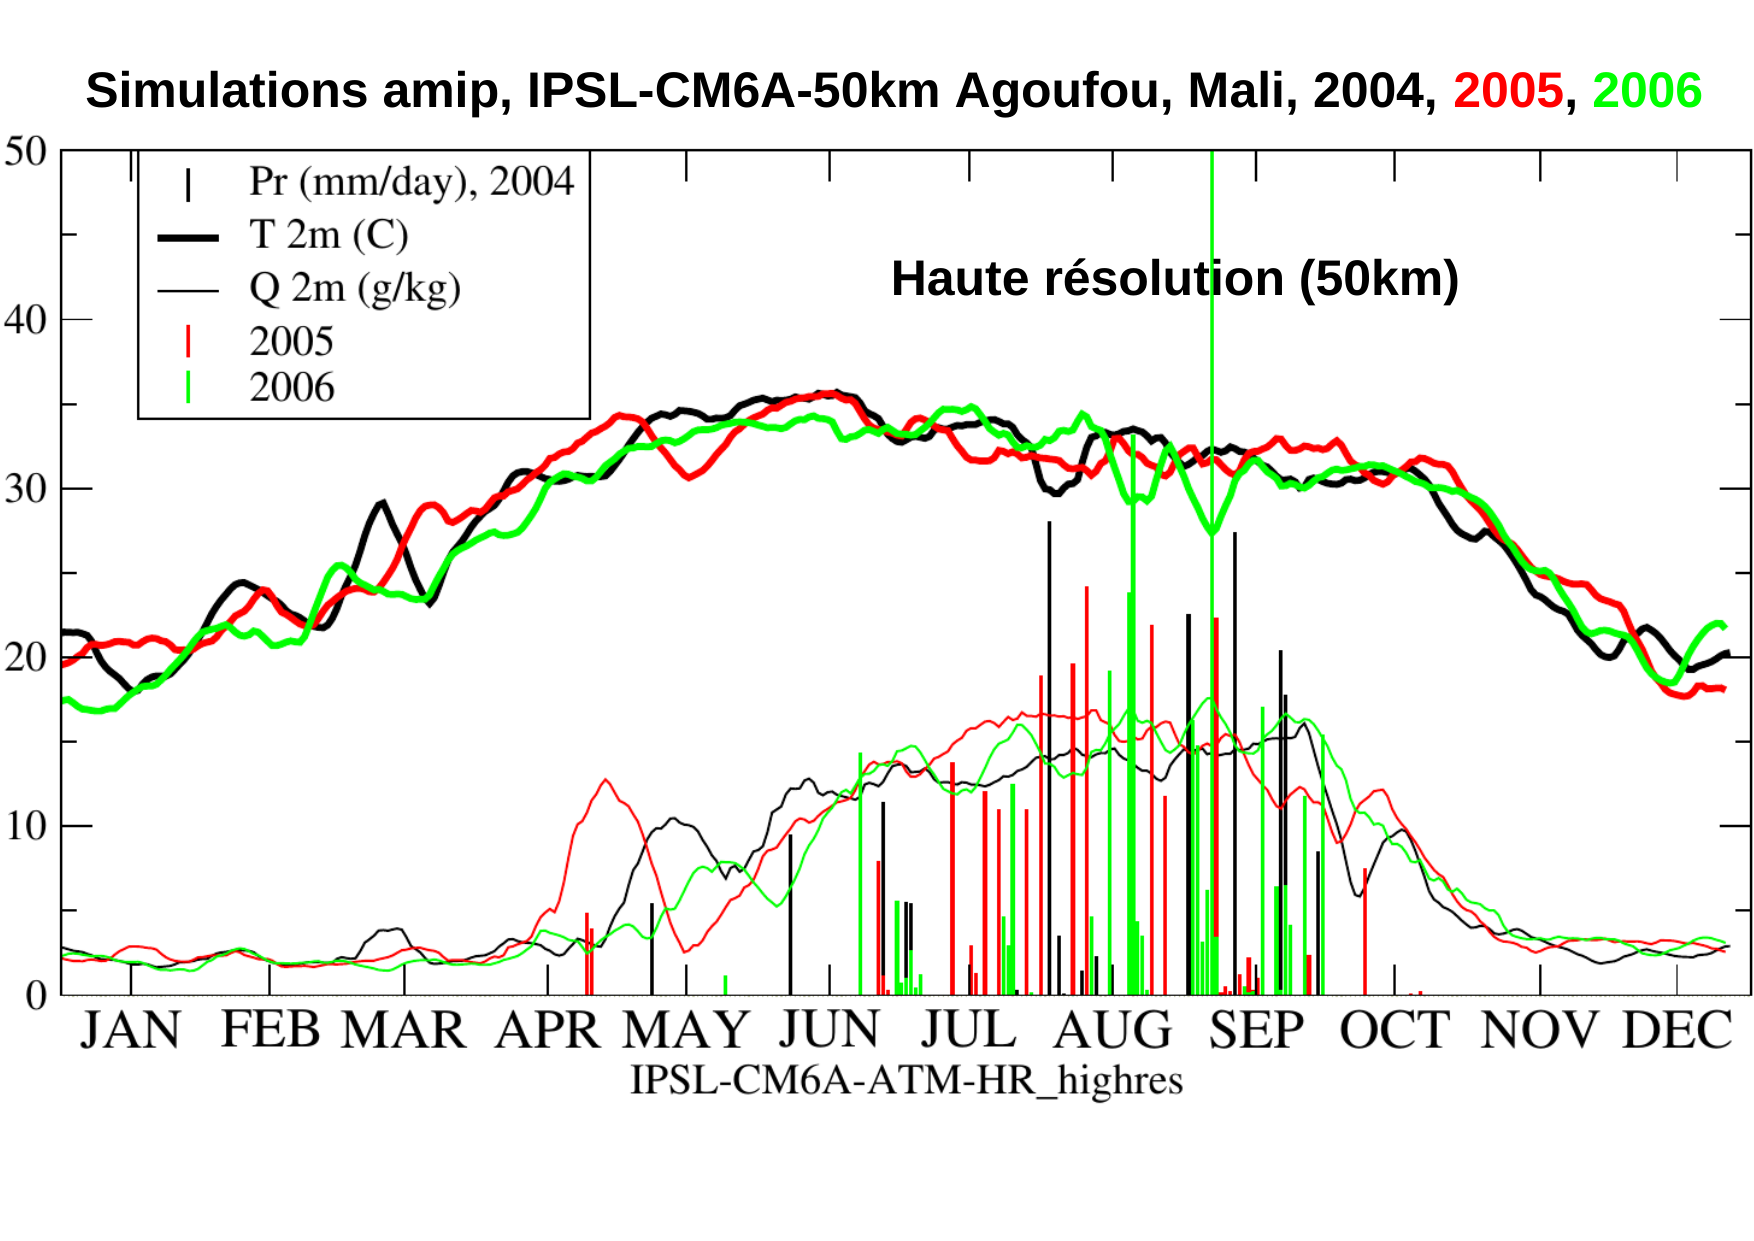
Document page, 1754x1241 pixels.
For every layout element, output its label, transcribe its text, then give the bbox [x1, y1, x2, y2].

text_box Simulations amip, IPSL-CM6A-50km Agoufou, Mali, 2004, 2005, 2006 [70, 50, 1719, 126]
picture [1, 131, 1754, 1108]
text_box Haute résolution (50km) [876, 238, 1476, 313]
